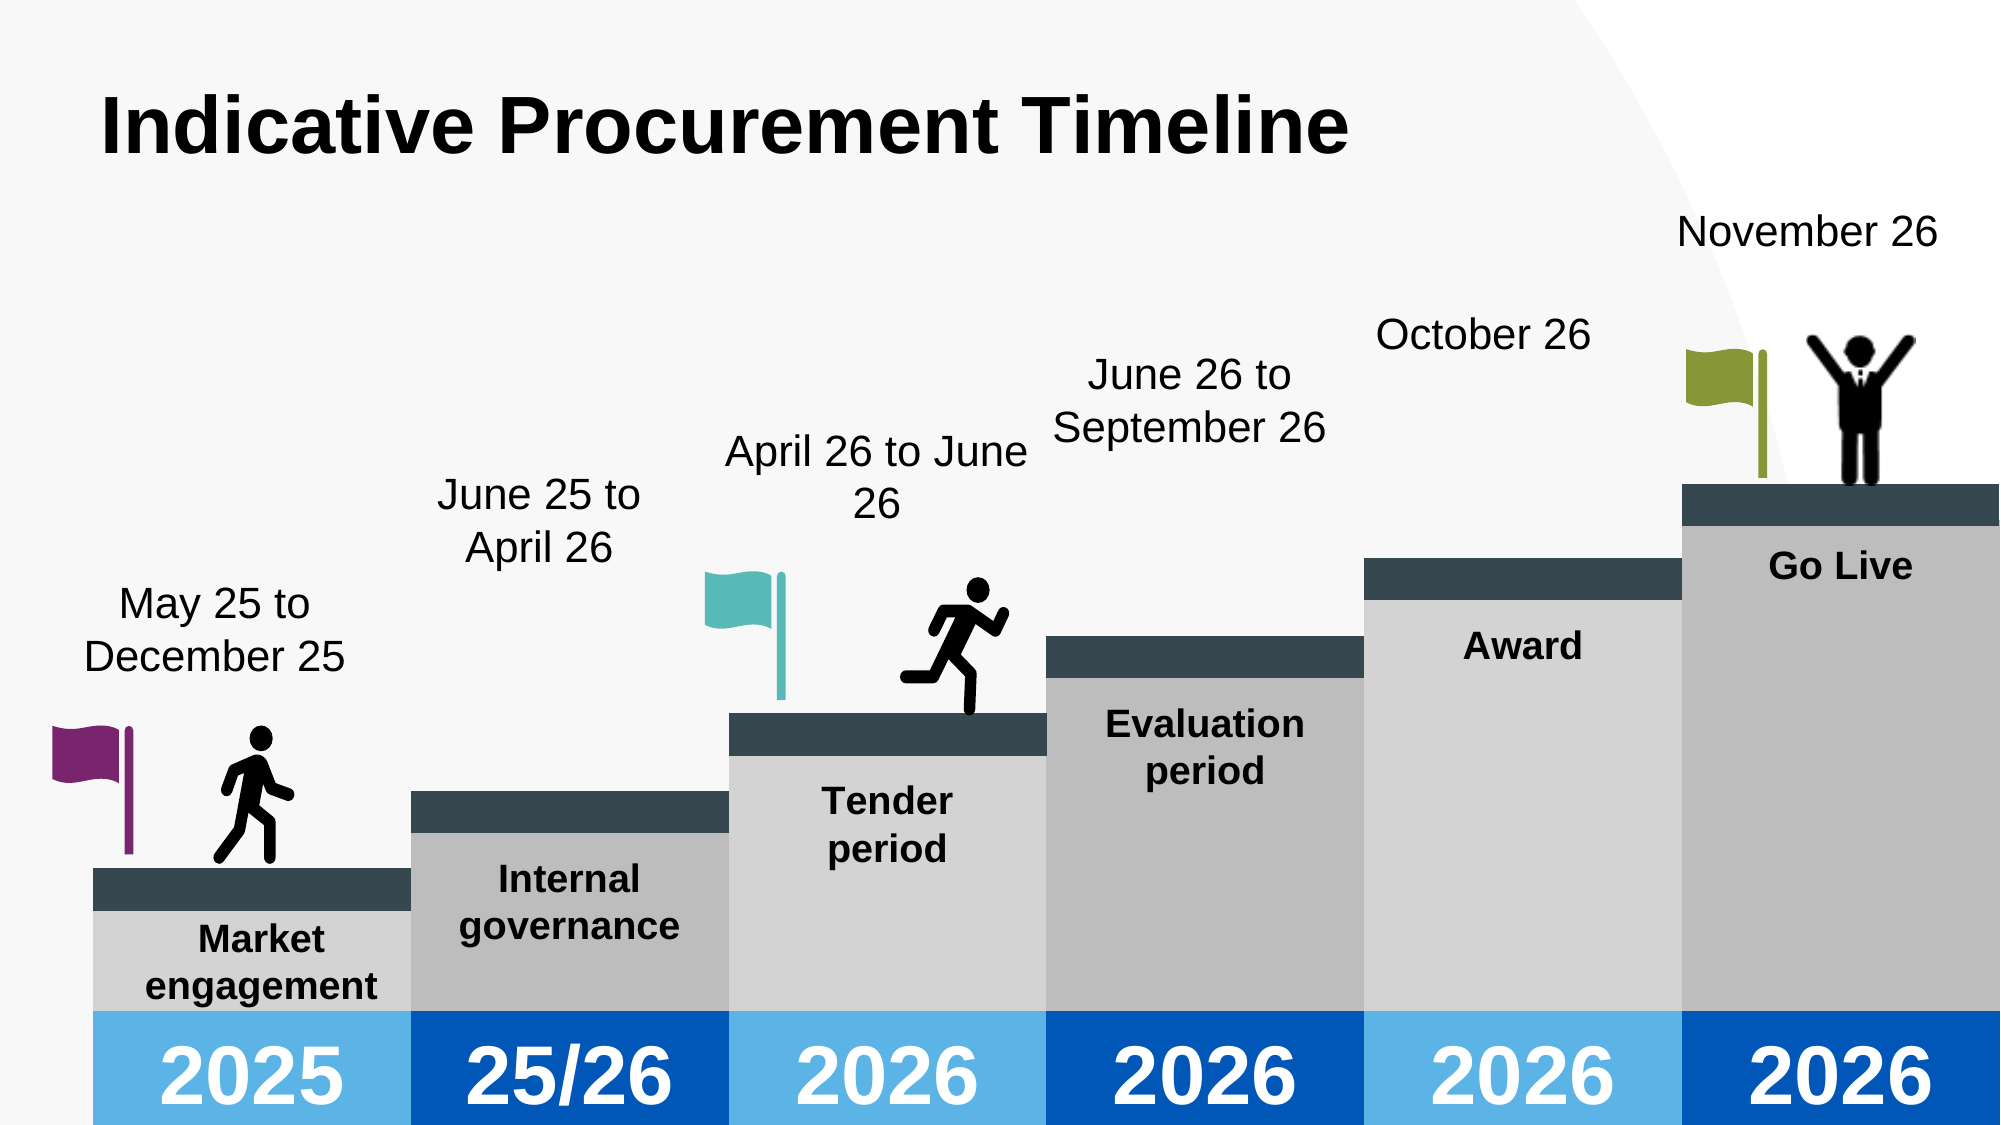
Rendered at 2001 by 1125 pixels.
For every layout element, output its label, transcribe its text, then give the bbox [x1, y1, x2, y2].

text_box 25/26 [411, 1011, 729, 1125]
text_box Market engagement [93, 911, 411, 1011]
text_box [776, 571, 786, 701]
text_box Internal governance [411, 833, 729, 1011]
text_box [213, 754, 295, 864]
text_box [1758, 349, 1768, 478]
text_box June 25 to April 26 [419, 442, 659, 581]
text_box [966, 577, 990, 603]
text_box [249, 725, 273, 752]
text_box November 26 [1676, 136, 1964, 266]
text_box [1364, 558, 1682, 600]
text_box [93, 868, 411, 911]
text_box [411, 791, 729, 833]
text_box 2026 [1364, 1011, 1682, 1125]
text_box [1682, 484, 1999, 526]
text_box Tender period [729, 756, 1046, 1011]
text_box April 26 to June 26 [717, 408, 1036, 538]
text_box October 26 [1364, 223, 1604, 369]
text_box [1046, 636, 1364, 678]
picture [1806, 334, 1916, 486]
text_box [124, 725, 134, 855]
text_box June 26 to September 26 [1046, 291, 1333, 462]
text_box 2026 [1682, 1011, 2000, 1125]
text_box Award [1364, 600, 1682, 1011]
text_box May 25 to December 25 [55, 551, 374, 691]
text_box [704, 571, 772, 630]
text_box [729, 604, 1047, 756]
text_box 2026 [1046, 1011, 1364, 1125]
text_box 2025 [93, 1011, 411, 1125]
text_box Evaluation period [1046, 678, 1364, 1011]
text_box 2026 [729, 1011, 1046, 1125]
text_box Go Live [1682, 520, 2000, 1011]
text_box [1686, 348, 1753, 407]
text_box [52, 725, 119, 784]
title Indicative Procurement Timeline [80, 52, 1874, 191]
